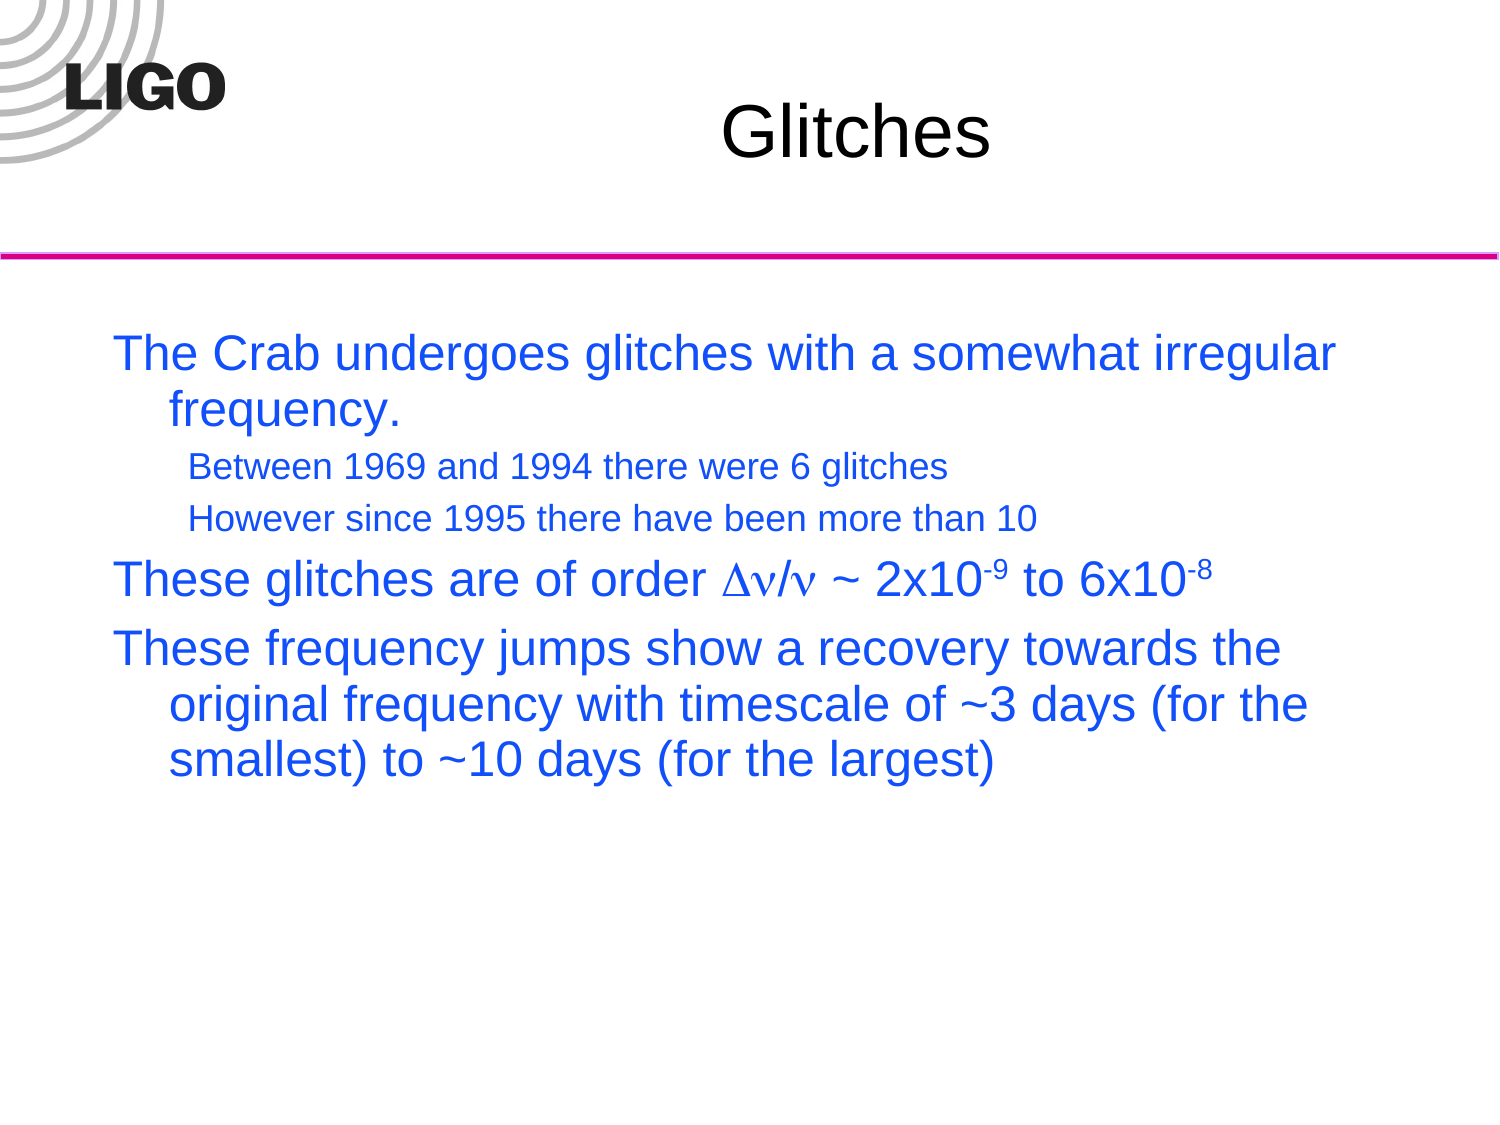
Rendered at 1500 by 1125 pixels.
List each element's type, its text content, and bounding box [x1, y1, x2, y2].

list The Crab undergoes glitches with a somewhat irregular frequency. Between 1969 and 1994 there were 6 glitches However since 1995 there have been more than 10 These glitches are of order / ~ 2x10-9 to 6x10-8 These frequency jumps show a recovery towards the original frequency with timescale of ~3 days (for the smallest) to ~10 days (for the largest) [112, 324, 1388, 1001]
title Glitches [262, 37, 1450, 225]
